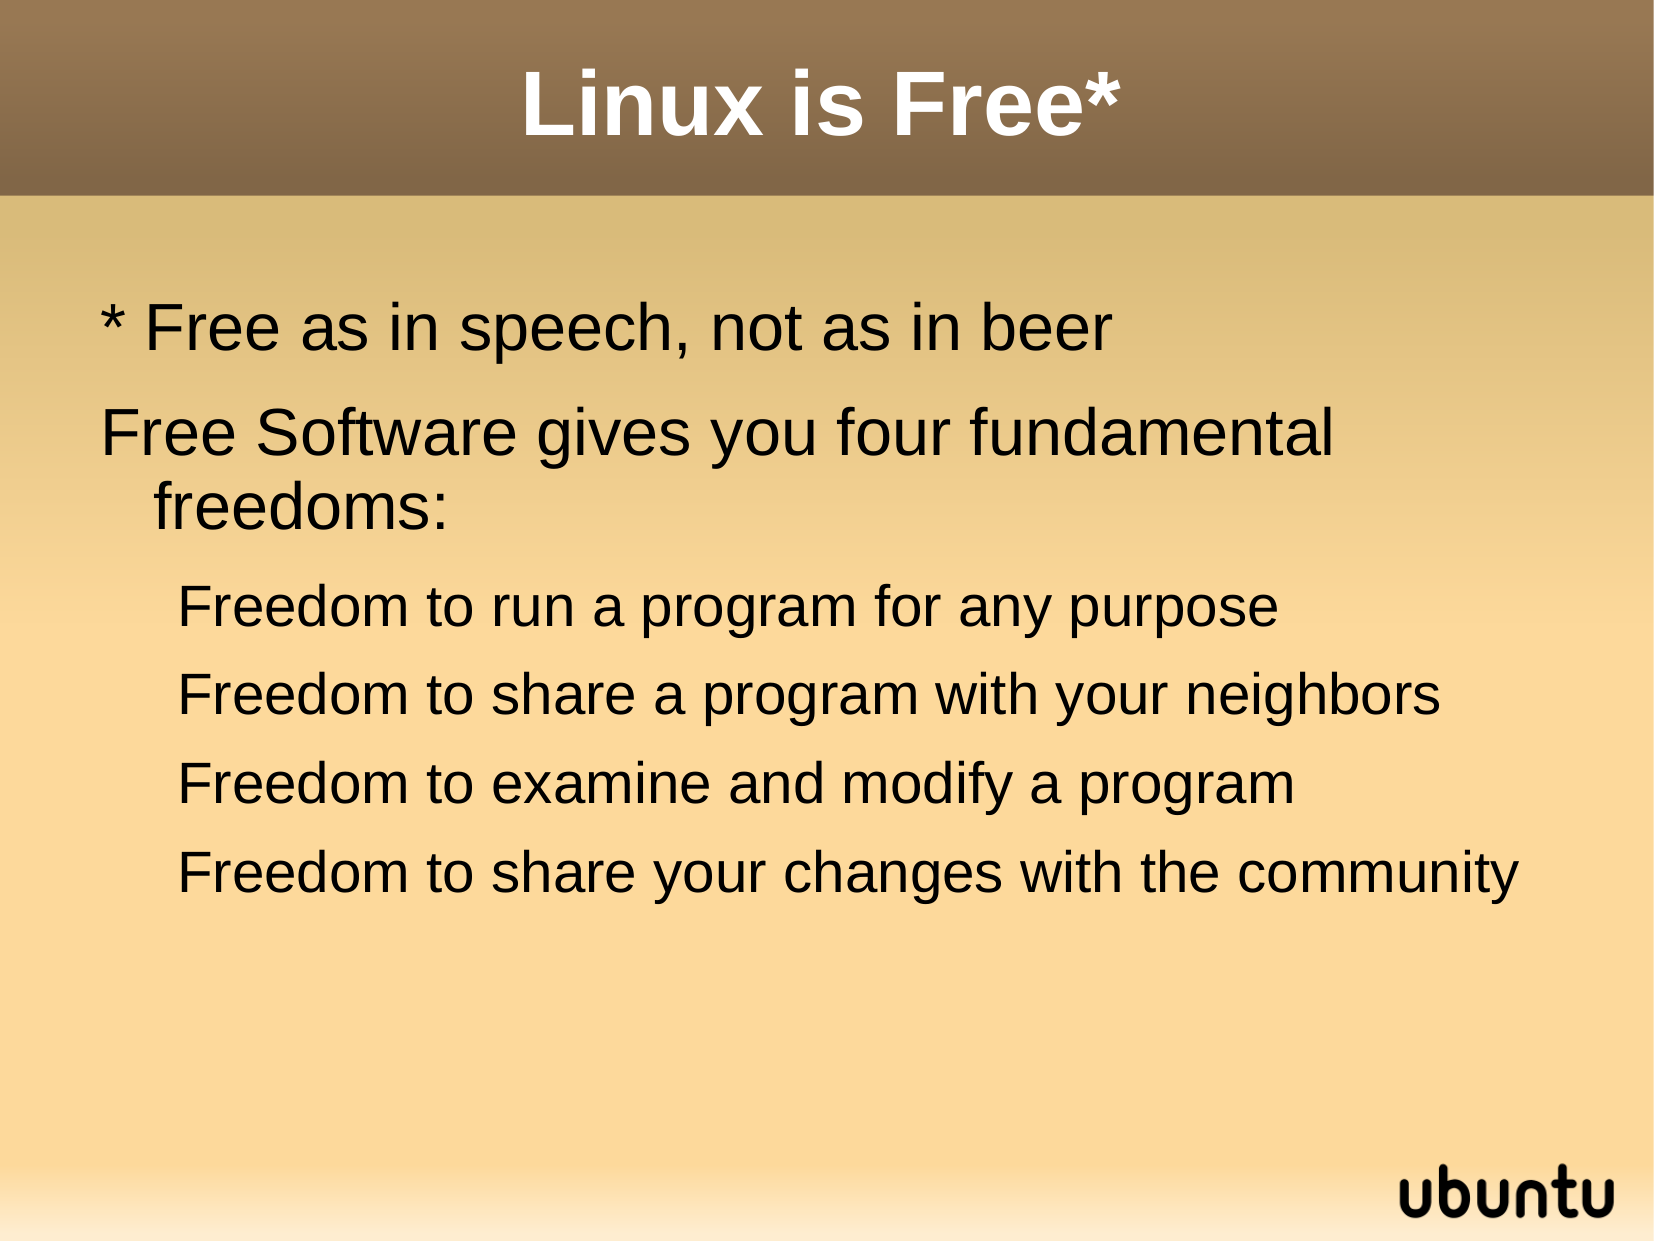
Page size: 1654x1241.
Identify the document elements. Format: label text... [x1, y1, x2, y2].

title Linux is Free* [76, 7, 1565, 200]
list * Free as in speech, not as in beer Free Software gives you four fundamental freedoms: Freedom to run a program for any purpose Freedom to share a program with your neighbors Freedom to examine and modify a program Freedom to share your changes with the community [82, 290, 1571, 1094]
picture [0, 0, 1654, 1241]
